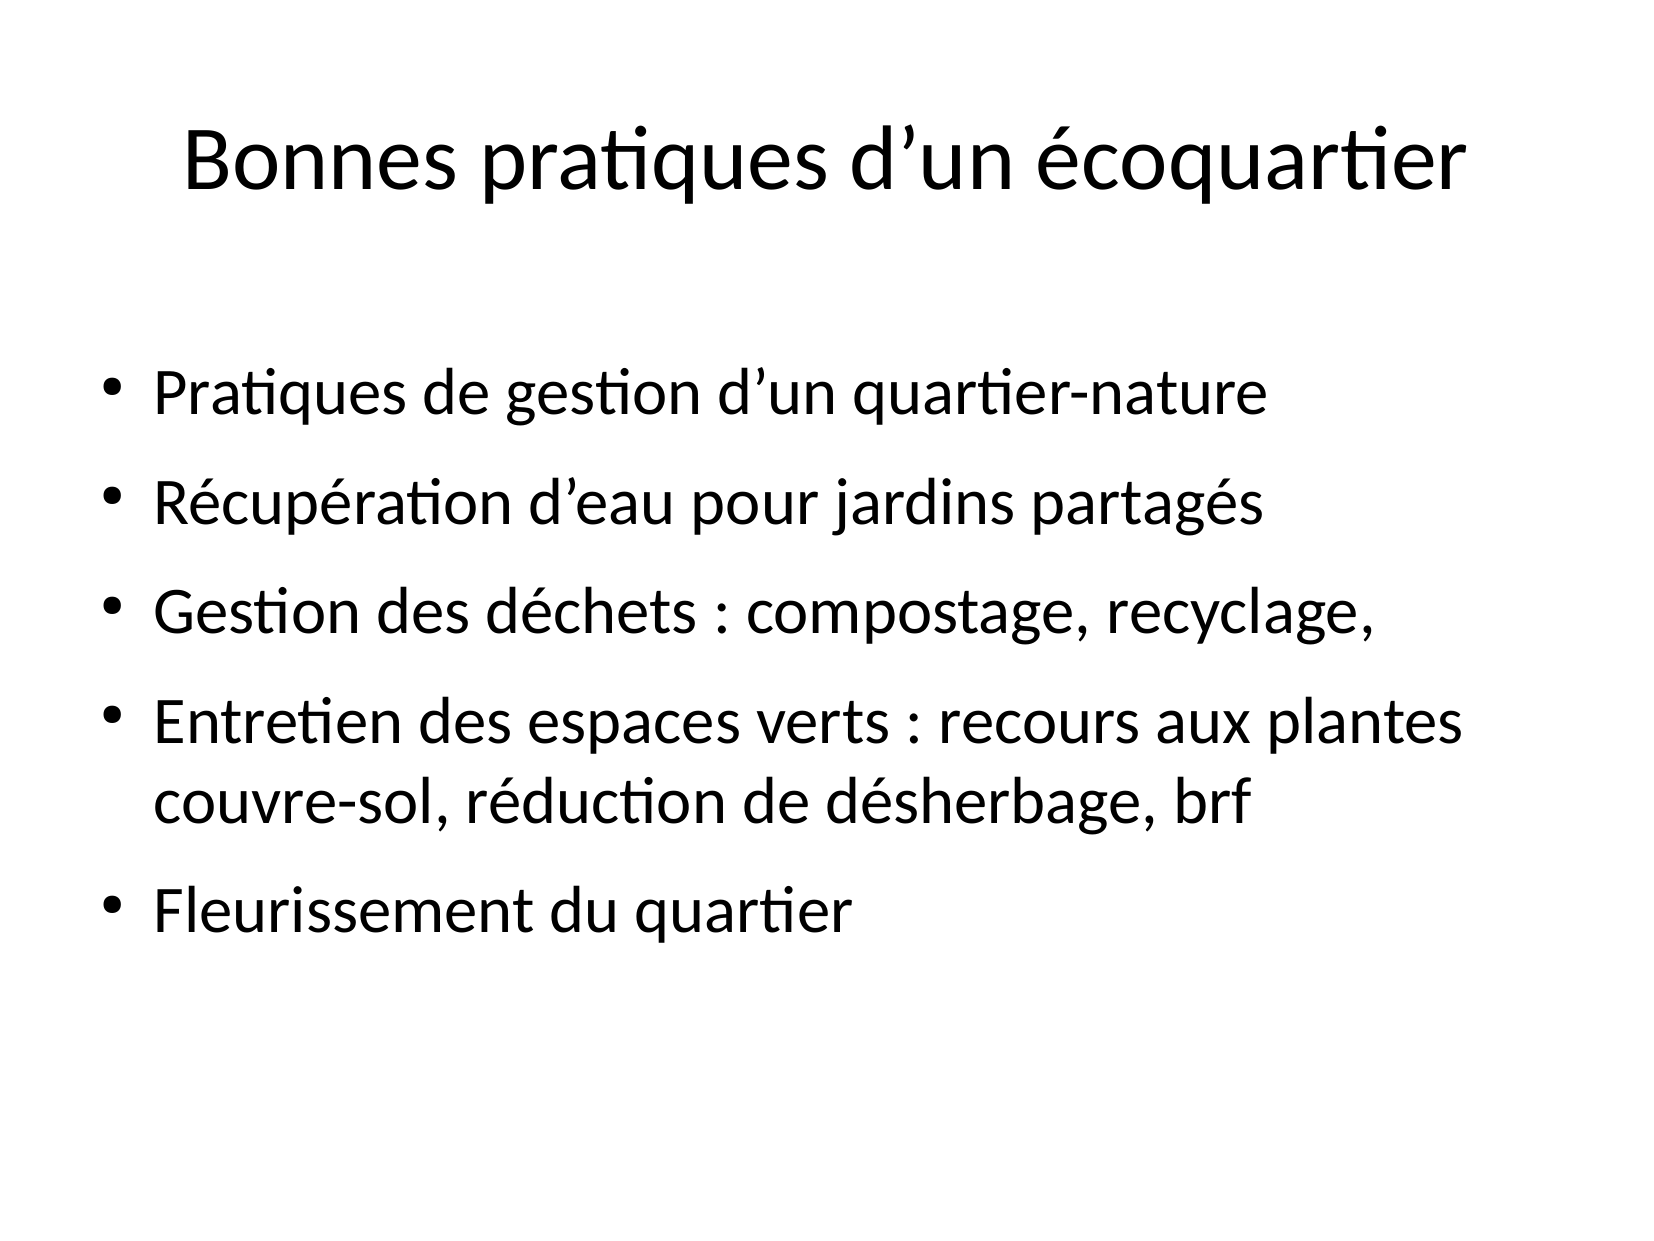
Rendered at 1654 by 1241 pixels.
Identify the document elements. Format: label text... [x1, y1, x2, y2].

list Pratiques de gestion d’un quartier-nature Récupération d’eau pour jardins partagés Gestion des déchets : compostage, recyclage, Entretien des espaces verts : recours aux plantes couvre-sol, réduction de désherbage, brf Fleurissement du quartier [82, 348, 1571, 987]
title Bonnes pratiques d’un écoquartier [82, 49, 1571, 257]
